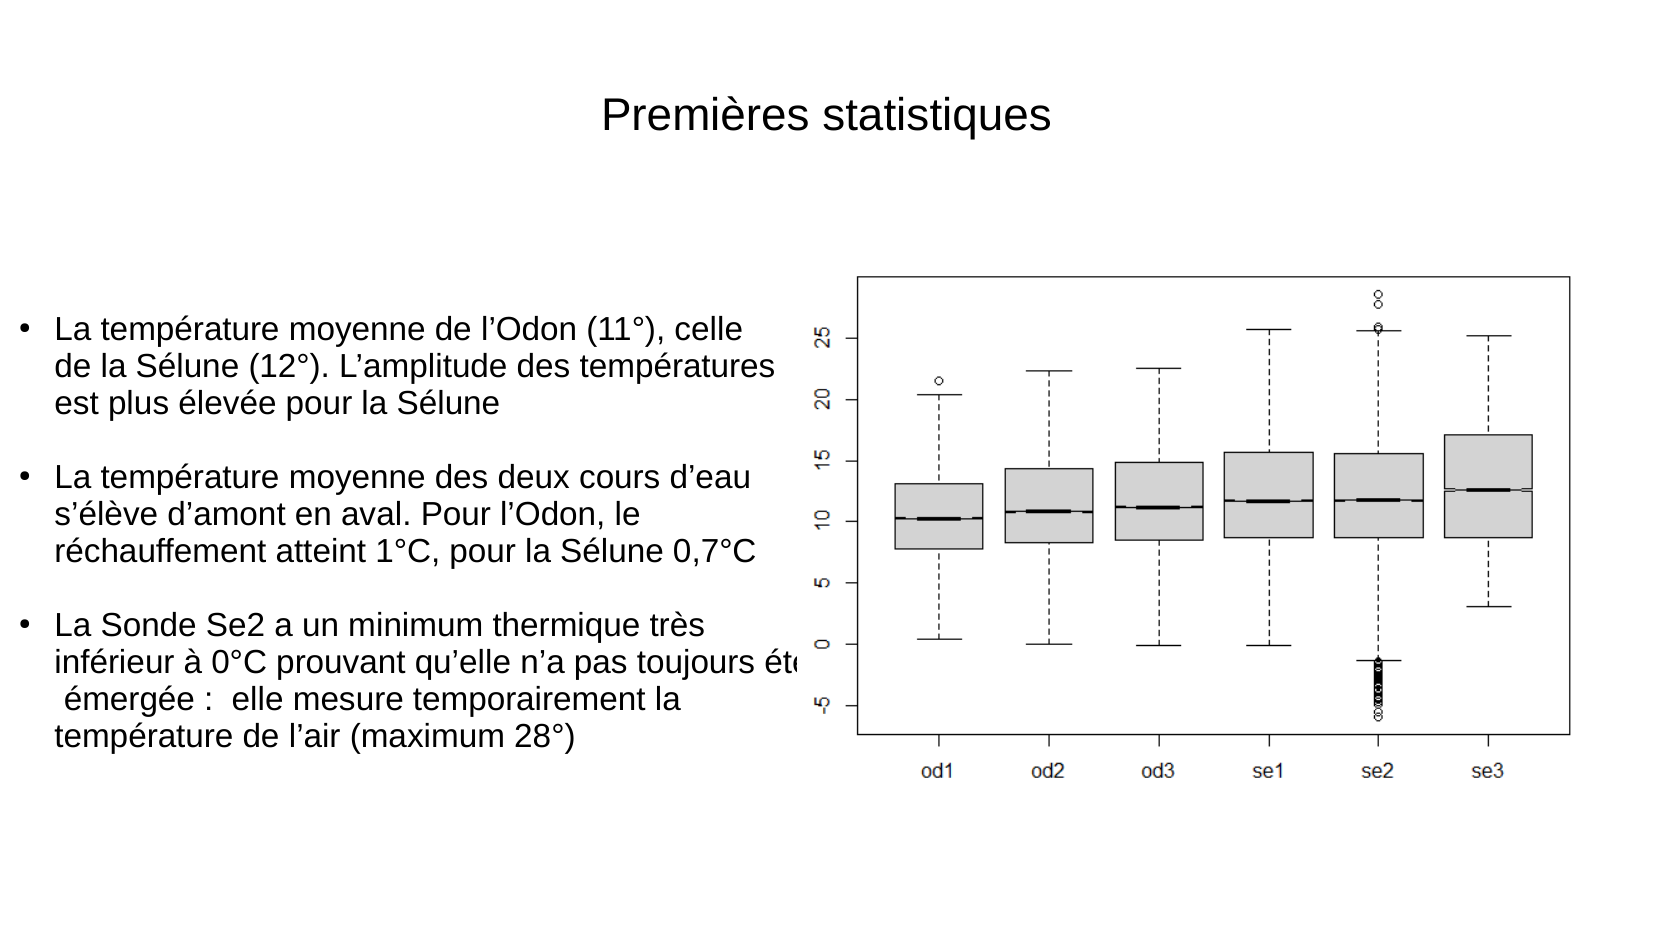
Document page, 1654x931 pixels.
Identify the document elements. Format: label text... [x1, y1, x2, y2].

picture [797, 260, 1583, 798]
text_box La température moyenne de l’Odon (11°), celle de la Sélune (12°). L’amplitude des températures est plus élevée pour la Sélune La température moyenne des deux cours d’eau s’élève d’amont en aval. Pour l’Odon, le réchauffement atteint 1°C, pour la Sélune 0,7°C La Sonde Se2 a un minimum thermique très inférieur à 0°C prouvant qu’elle n’a pas toujours été émergée : elle mesure temporairement la température de l’air (maximum 28°) [4, 265, 827, 811]
title Premières statistiques [82, 37, 1571, 193]
